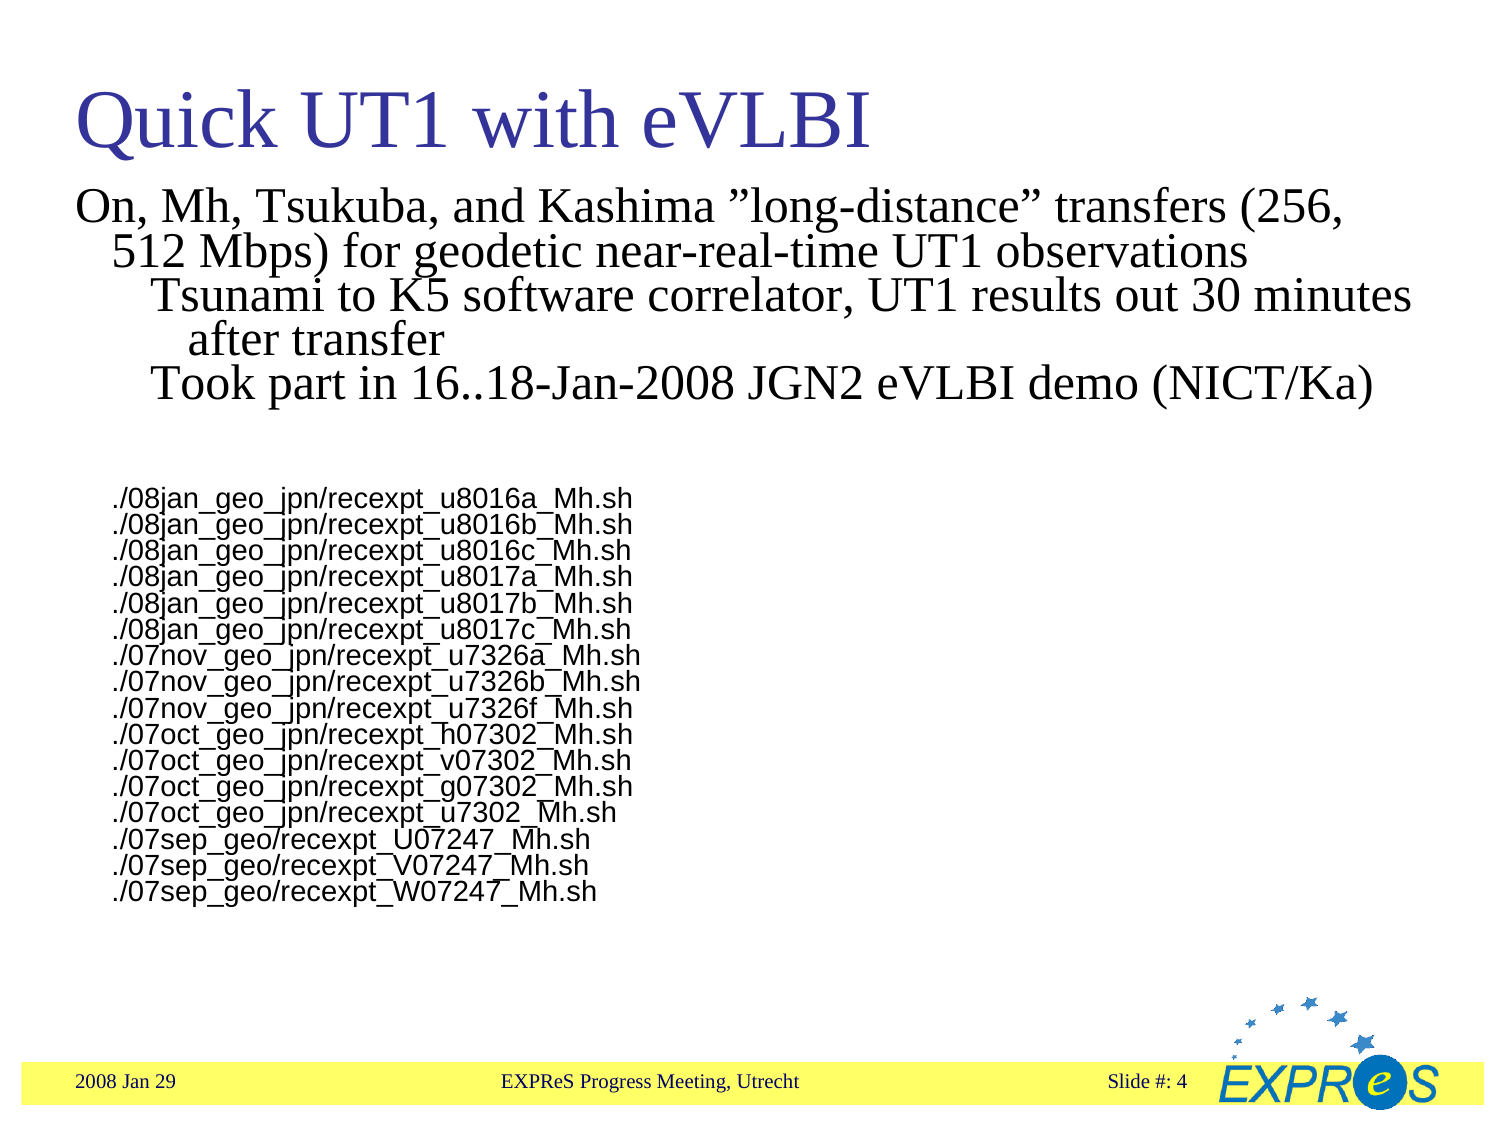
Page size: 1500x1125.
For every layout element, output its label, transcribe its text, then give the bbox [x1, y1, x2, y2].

picture [713, 994, 1500, 1113]
title Quick UT1 with eVLBI [75, 63, 1425, 179]
text_box ./08jan_geo_jpn/recexpt_u8016a_Mh.sh ./08jan_geo_jpn/recexpt_u8016b_Mh.sh ./08jan_geo_jpn/recexpt_u8016c_Mh.sh ./08jan_geo_jpn/recexpt_u8017a_Mh.sh ./08jan_geo_jpn/recexpt_u8017b_Mh.sh ./08jan_geo_jpn/recexpt_u8017c_Mh.sh ./07nov_geo_jpn/recexpt_u7326a_Mh.sh ./07nov_geo_jpn/recexpt_u7326b_Mh.sh ./07nov_geo_jpn/recexpt_u7326f_Mh.sh ./07oct_geo_jpn/recexpt_h07302_Mh.sh ./07oct_geo_jpn/recexpt_v07302_Mh.sh ./07oct_geo_jpn/recexpt_g07302_Mh.sh ./07oct_geo_jpn/recexpt_u7302_Mh.sh ./07sep_geo/recexpt_U07247_Mh.sh ./07sep_geo/recexpt_V07247_Mh.sh ./07sep_geo/recexpt_W07247_Mh.sh [111, 487, 713, 1123]
list On, Mh, Tsukuba, and Kashima ”long-distance” transfers (256, 512 Mbps) for geodetic near-real-time UT1 observations Tsunami to K5 software correlator, UT1 results out 30 minutes after transfer Took part in 16..18-Jan-2008 JGN2 eVLBI demo (NICT/Ka) [75, 187, 1425, 1038]
picture [21, 994, 111, 1113]
